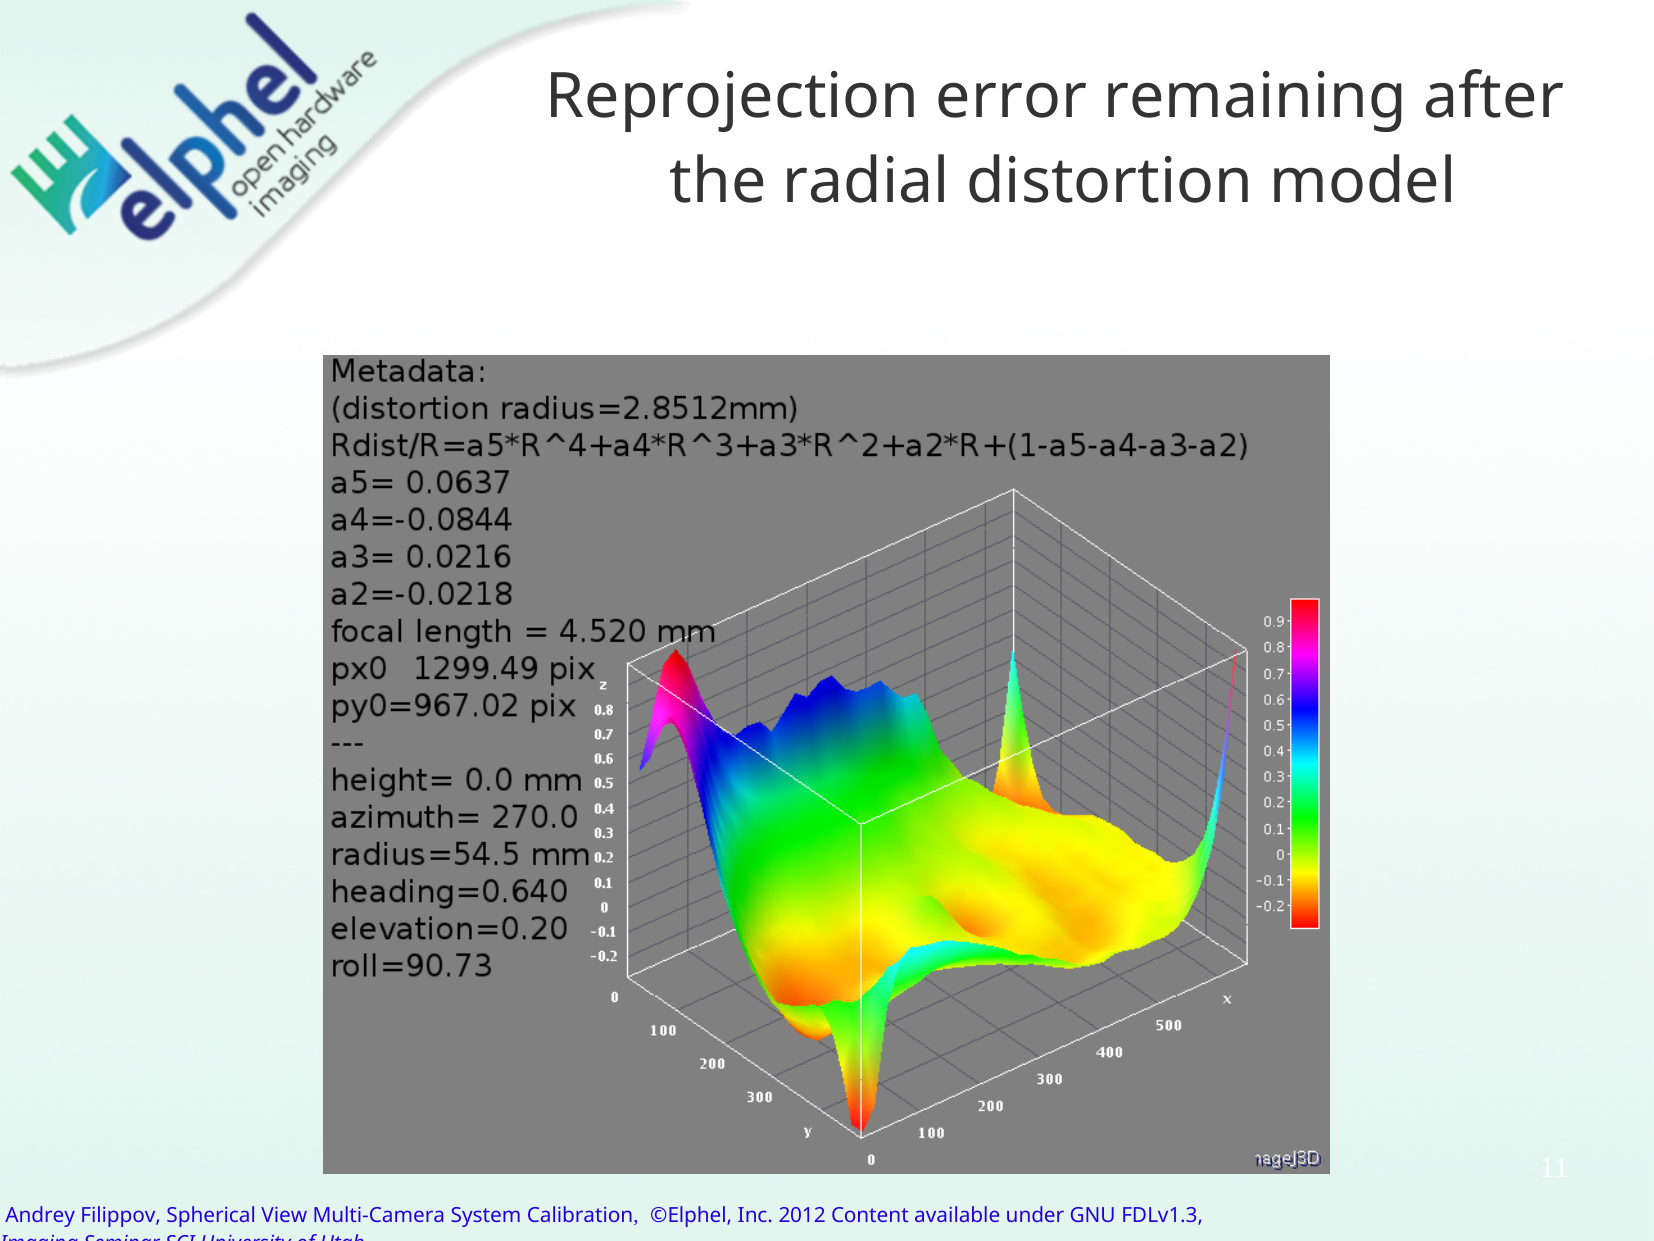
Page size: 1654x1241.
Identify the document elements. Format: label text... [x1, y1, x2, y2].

picture [0, 0, 1654, 1241]
title Reprojection error remaining after the radial distortion model [479, 27, 1632, 244]
